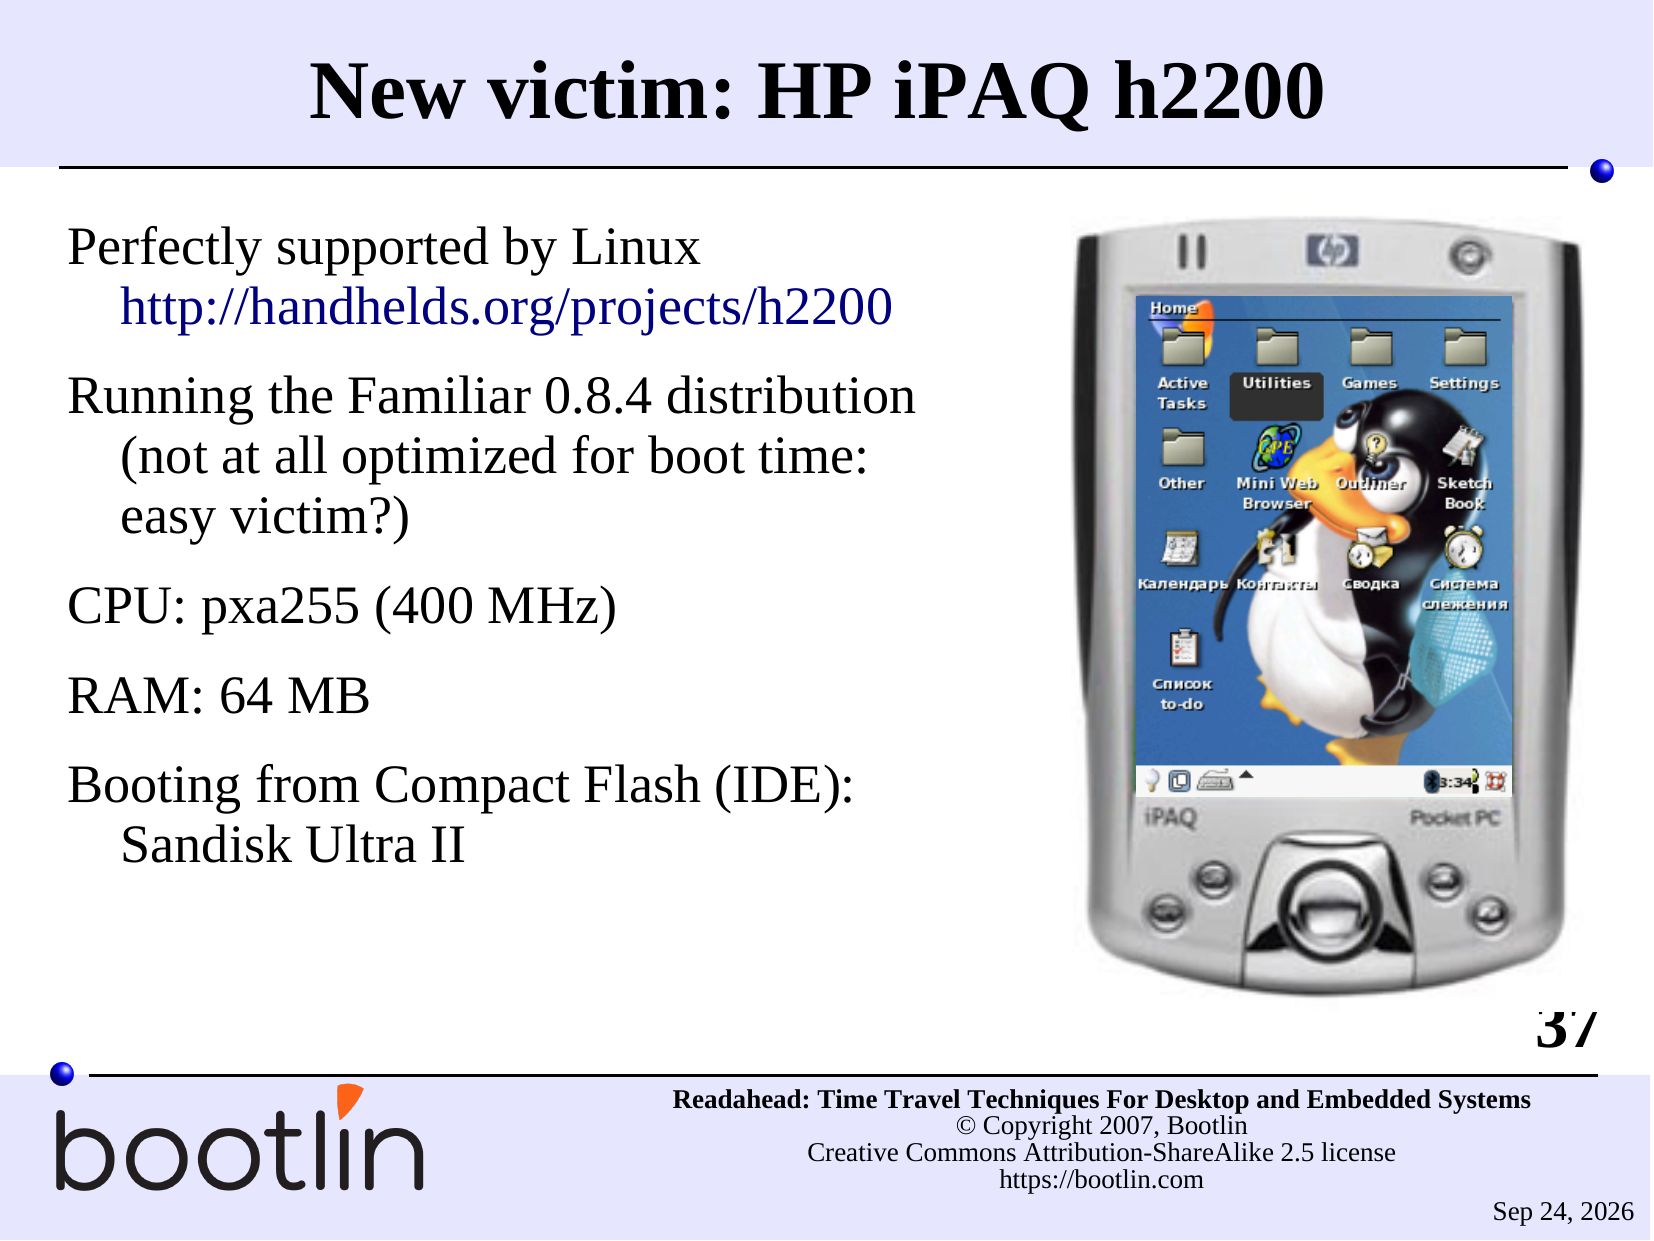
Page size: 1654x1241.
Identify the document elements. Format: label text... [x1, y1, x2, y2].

list Perfectly supported by Linux http://handhelds.org/projects/h2200 Running the Familiar 0.8.4 distribution (not at all optimized for boot time: easy victim?) CPU: pxa255 (400 MHz) RAM: 64 MB Booting from Compact Flash (IDE): Sandisk Ultra II [49, 216, 959, 1066]
picture [17, 1060, 462, 1230]
title New victim: HP iPAQ h2200 [33, 29, 1604, 153]
picture [1050, 195, 1607, 1012]
